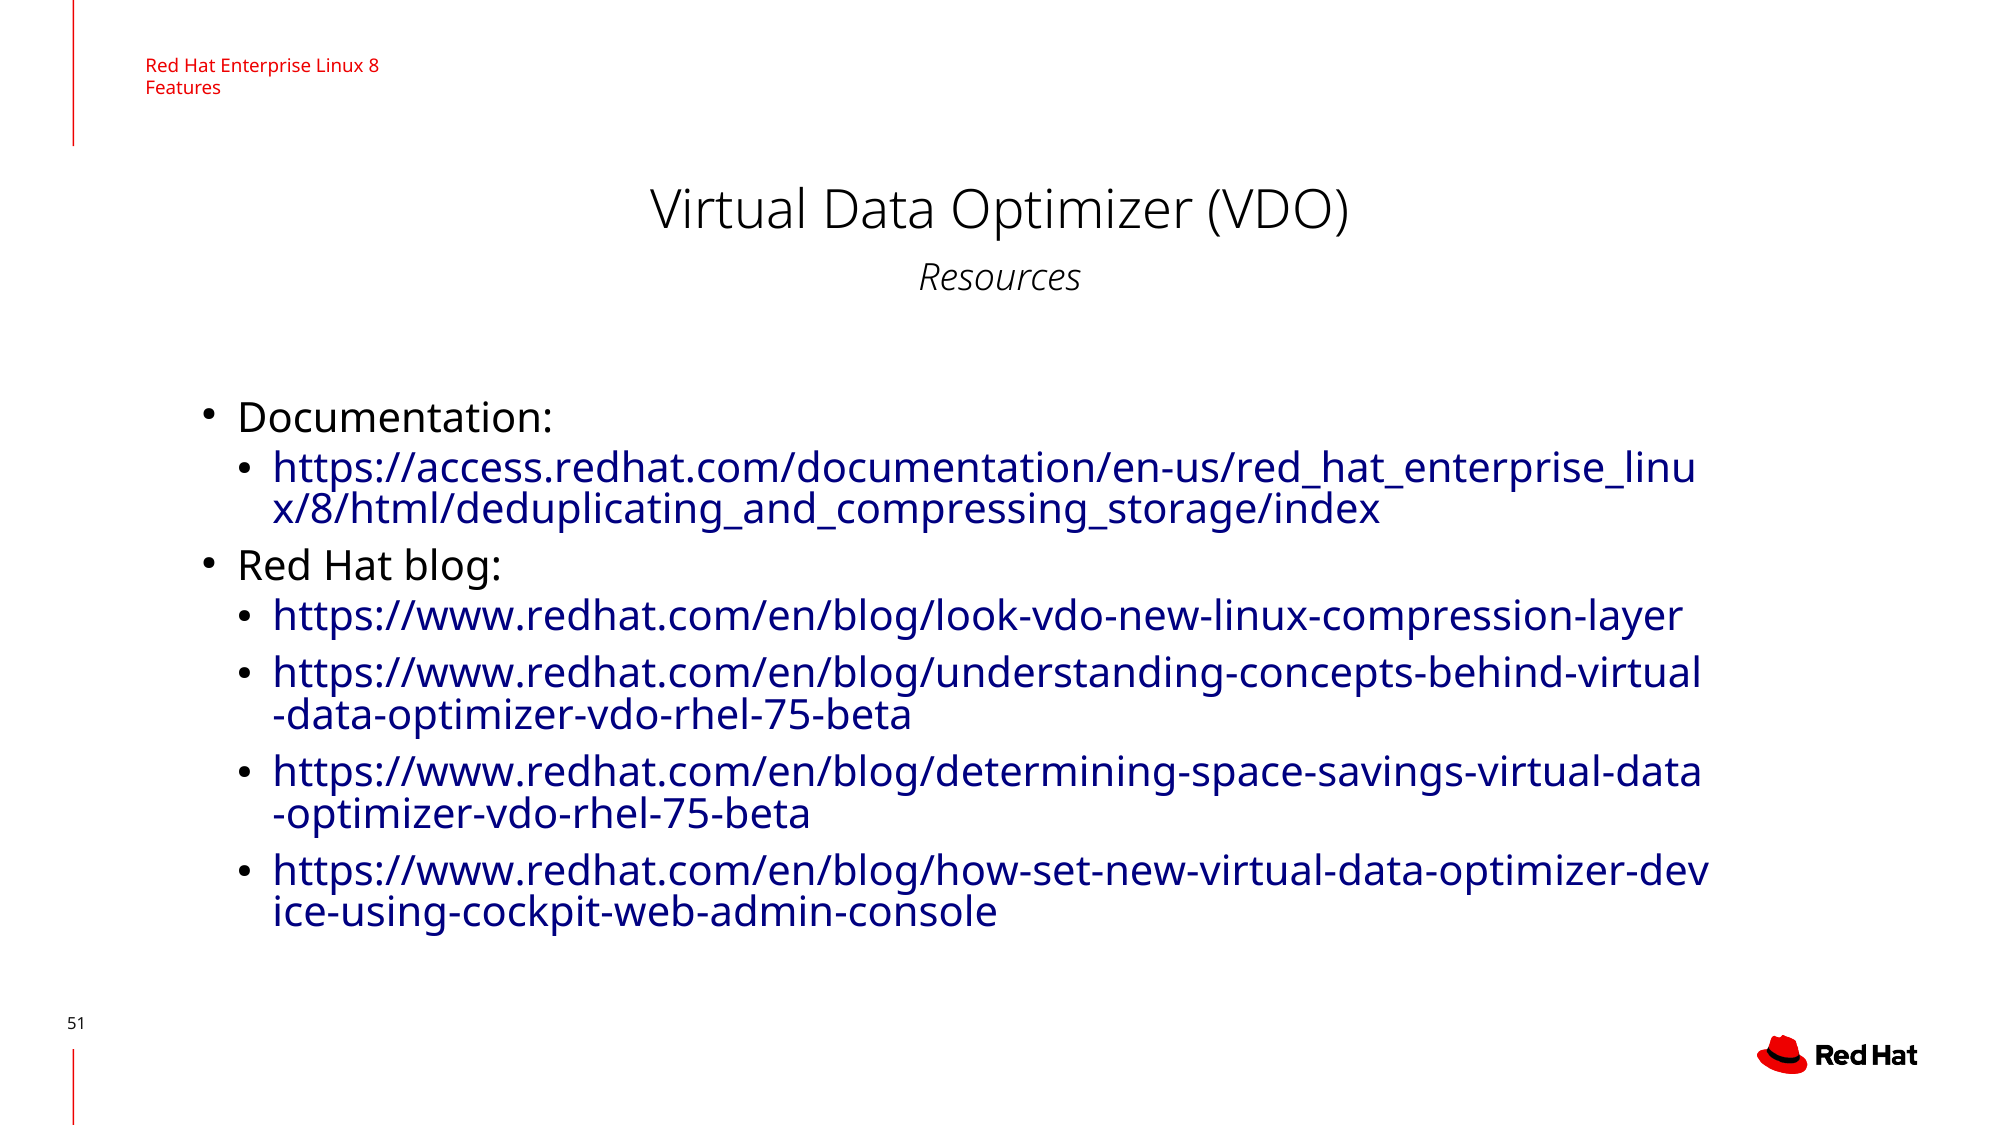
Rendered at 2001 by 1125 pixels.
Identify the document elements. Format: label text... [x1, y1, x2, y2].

subtitle Red Hat Enterprise Linux 8 Features [73, 9, 918, 143]
title Virtual Data Optimizer (VDO) Resources [287, 155, 1713, 315]
picture [1757, 1035, 1918, 1074]
text_box Documentation: https://access.redhat.com/documentation/en-us/red_hat_enterprise_linux/8/html/deduplicating_and_compressing_storage/index Red Hat blog: https://www.redhat.com/en/blog/look-vdo-new-linux-compression-layer https://www.redhat.com/en/blog/understanding-concepts-behind-virtual-data-optimizer-vdo-rhel-75-beta https://www.redhat.com/en/blog/determining-space-savings-virtual-data-optimizer-vdo-rhel-75-beta https://www.redhat.com/en/blog/how-set-new-virtual-data-optimizer-device-using-cockpit-web-admin-console [186, 382, 1727, 981]
